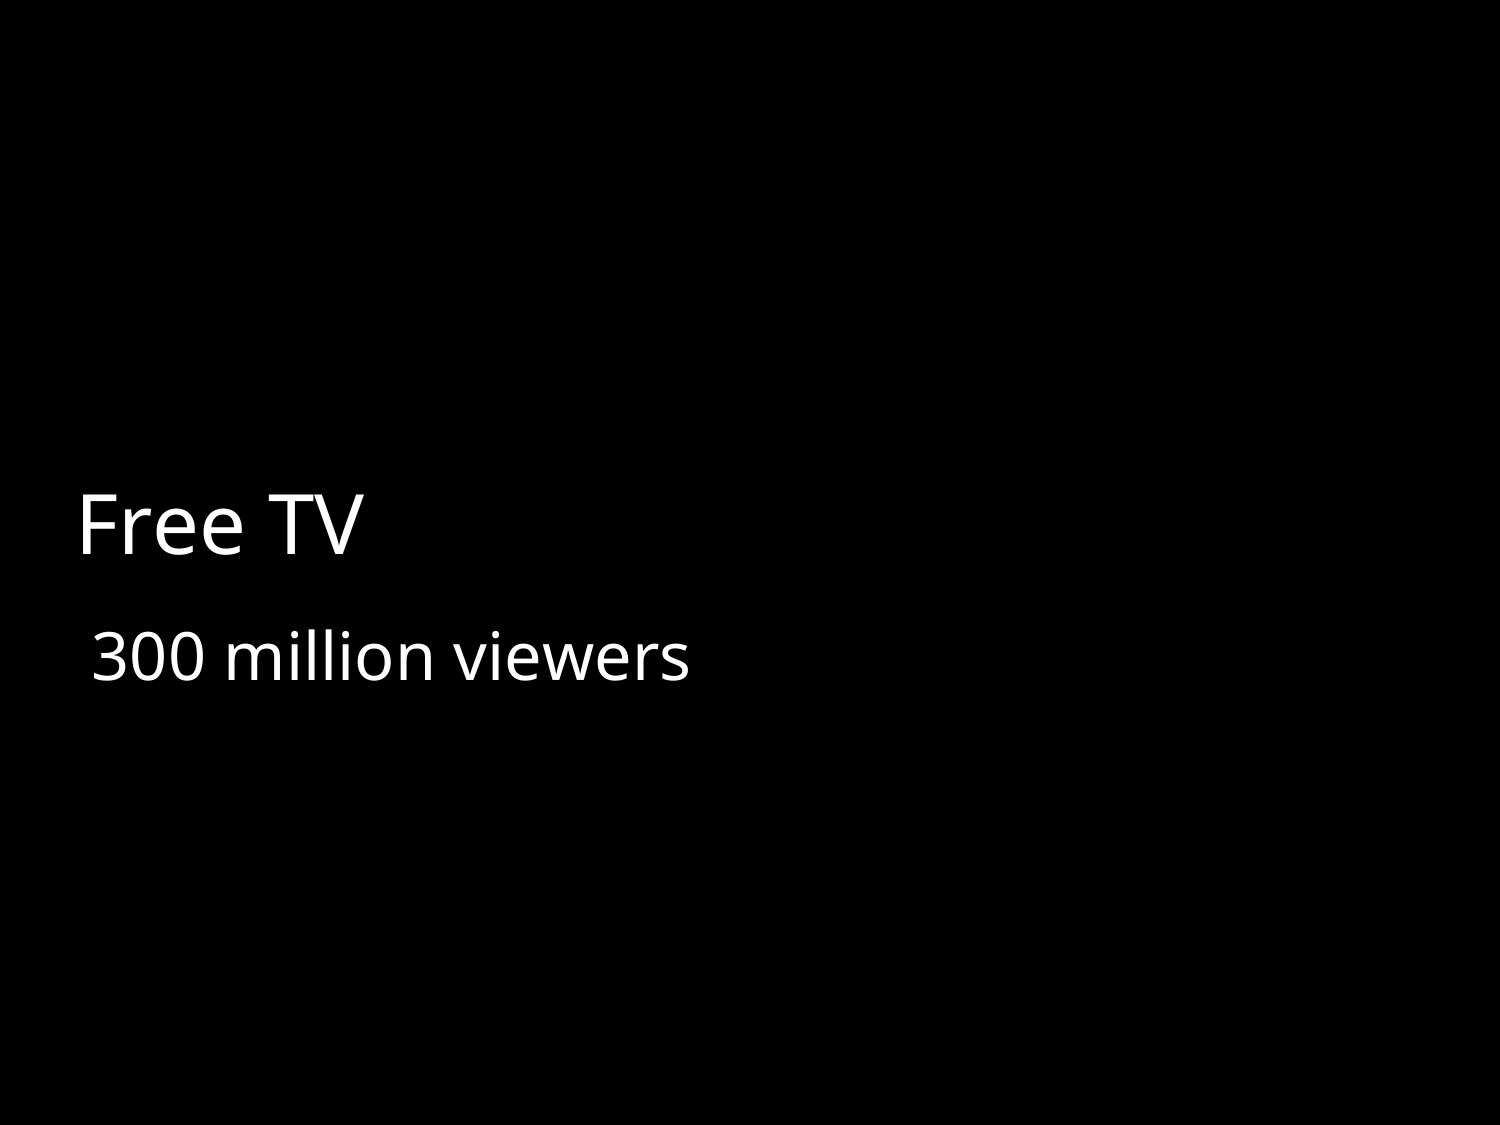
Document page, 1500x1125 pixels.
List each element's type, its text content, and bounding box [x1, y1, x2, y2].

list 300 million viewers [75, 600, 1426, 1003]
title Free TV [75, 428, 1414, 600]
